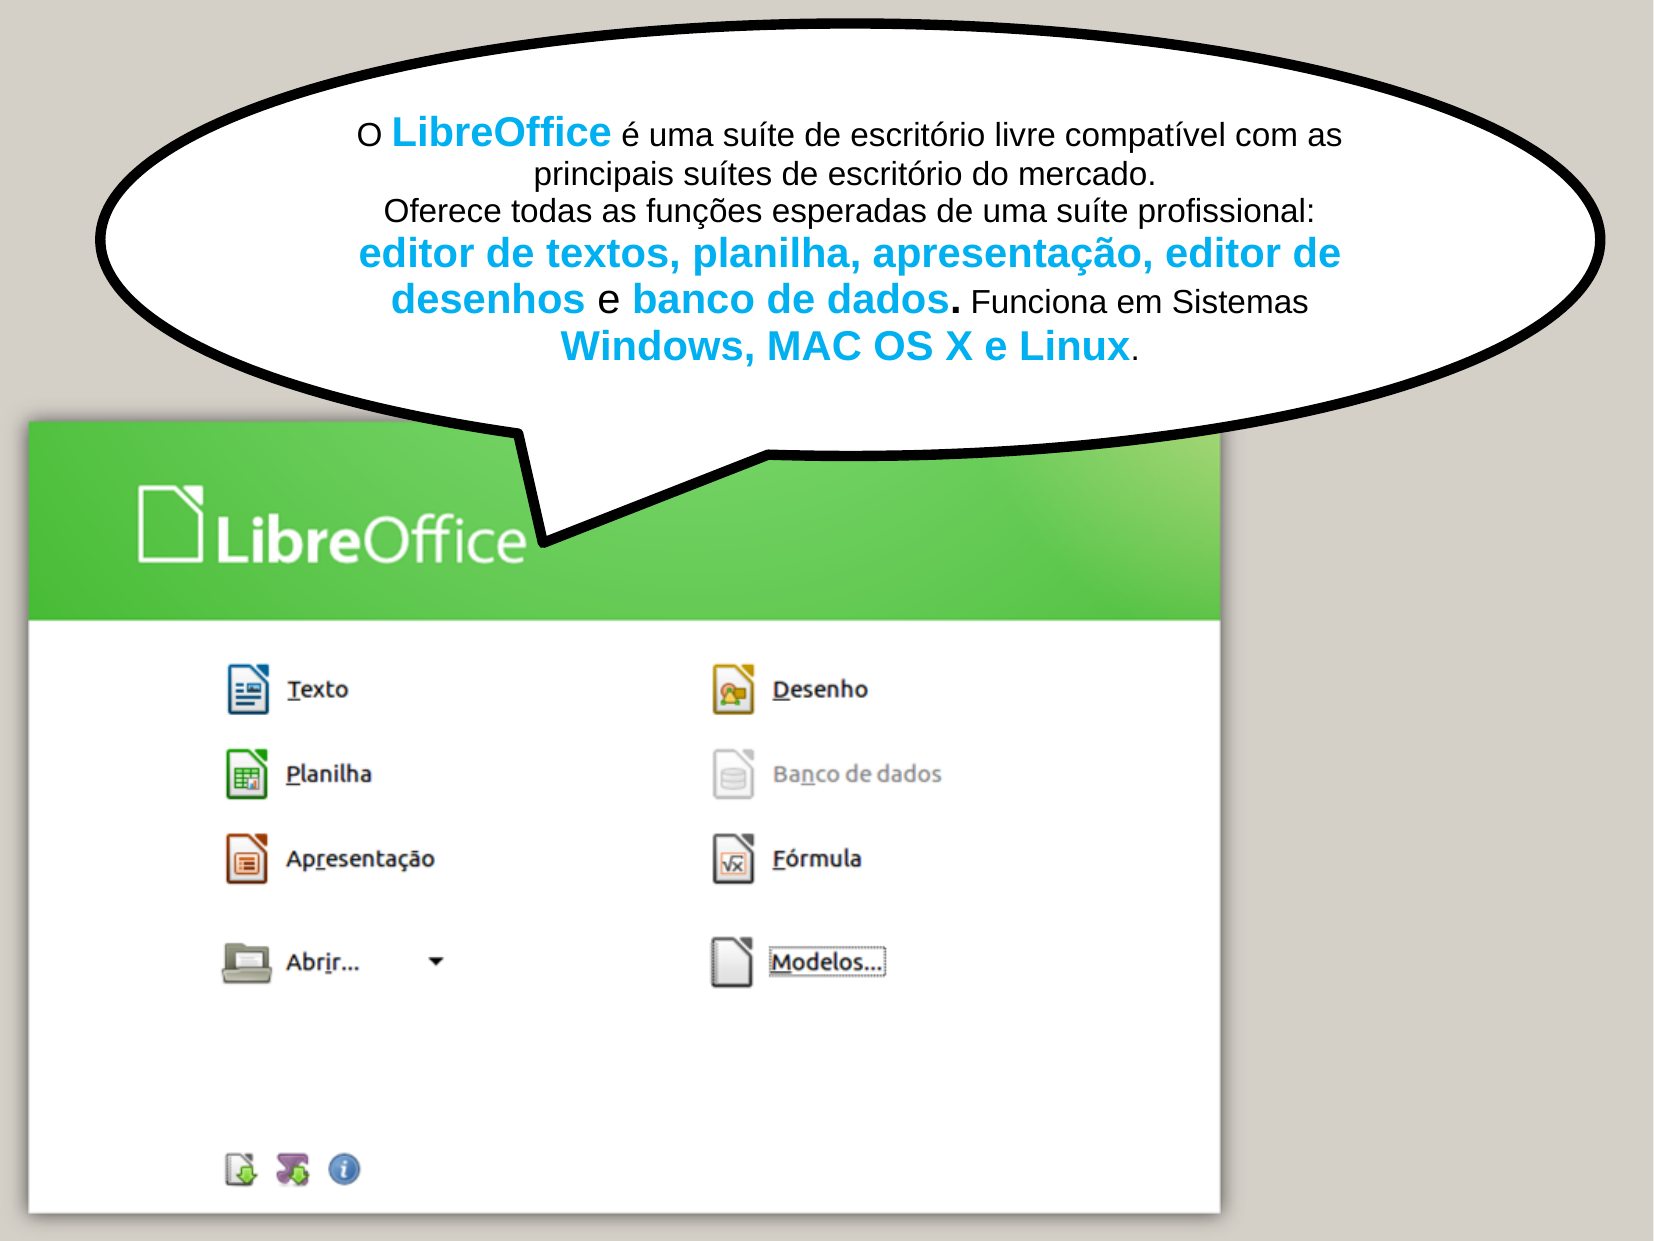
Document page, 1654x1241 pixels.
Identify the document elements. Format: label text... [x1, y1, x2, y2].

text_box O LibreOffice é uma suíte de escritório livre compatível com as principais suítes de escritório do mercado. Oferece todas as funções esperadas de uma suíte profissional: editor de textos, planilha, apresentação, editor de desenhos e banco de dados. Funciona em Sistemas Windows, MAC OS X e Linux. [100, 23, 1601, 543]
picture [0, 0, 1654, 1241]
